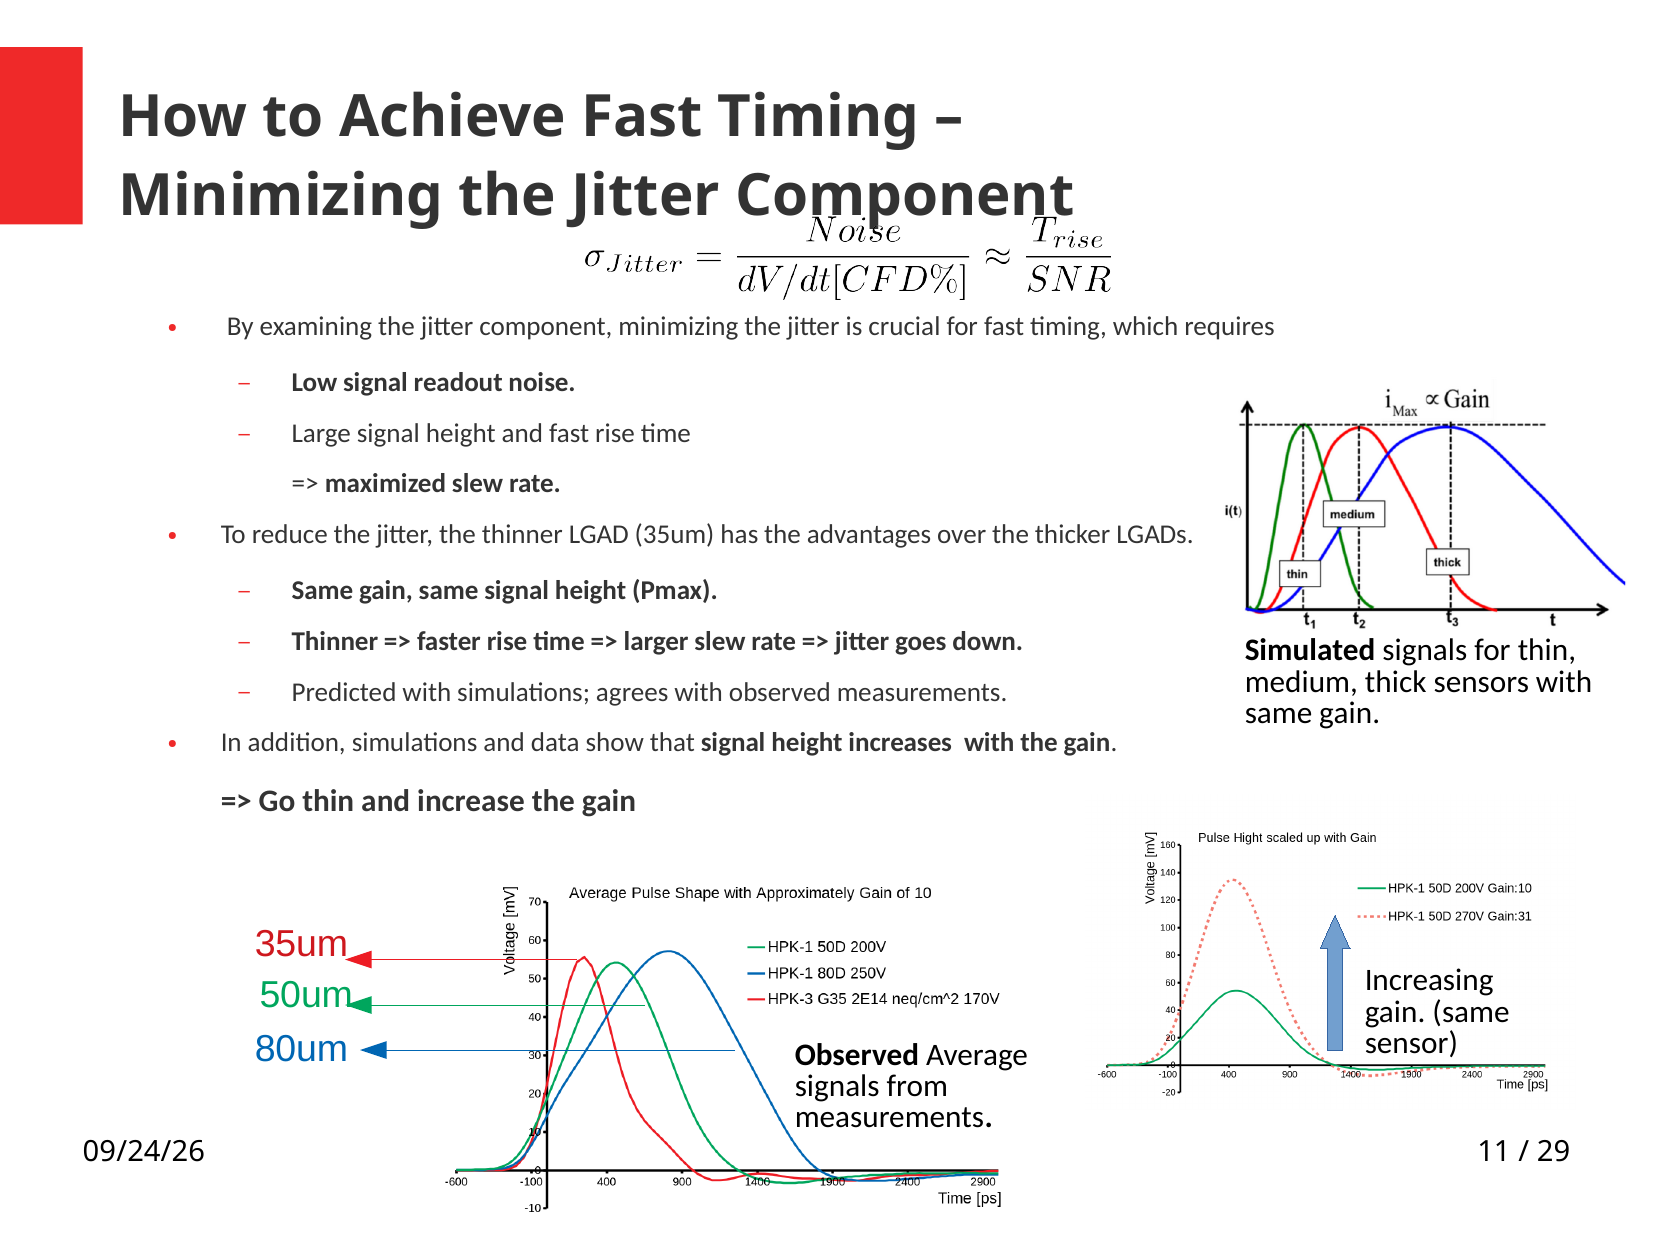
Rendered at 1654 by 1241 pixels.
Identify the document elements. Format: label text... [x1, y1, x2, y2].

text_box [1320, 915, 1351, 1051]
title How to Achieve Fast Timing – Minimizing the Jitter Component [118, 49, 1571, 257]
picture [585, 216, 1111, 300]
text_box Observed Average signals from measurements. [780, 1034, 1086, 1144]
picture [1209, 369, 1653, 676]
text_box 35um [240, 915, 391, 972]
text_box Increasing gain. (same sensor) [1350, 960, 1561, 1069]
text_box [150, 300, 1501, 399]
text_box 80um [240, 1020, 406, 1081]
text_box 50um [244, 972, 380, 1023]
picture [1085, 794, 1576, 1111]
text_box Simulated signals for thin, medium, thick sensors with same gain. [1230, 630, 1621, 739]
list By examining the jitter component, minimizing the jitter is crucial for fast timing, which requires Low signal readout noise. Large signal height and fast rise time => maximized slew rate. To reduce the jitter, the thinner LGAD (35um) has the advantages over the thicker LGADs. Same gain, same signal height (Pmax). Thinner => faster rise time => larger slew rate => jitter goes down. Predicted with simulations; agrees with observed measurements. In addition, simulations and data show that signal height increases with the gain. => Go thin and increase the gain [150, 399, 1567, 1035]
picture [429, 839, 1036, 1231]
